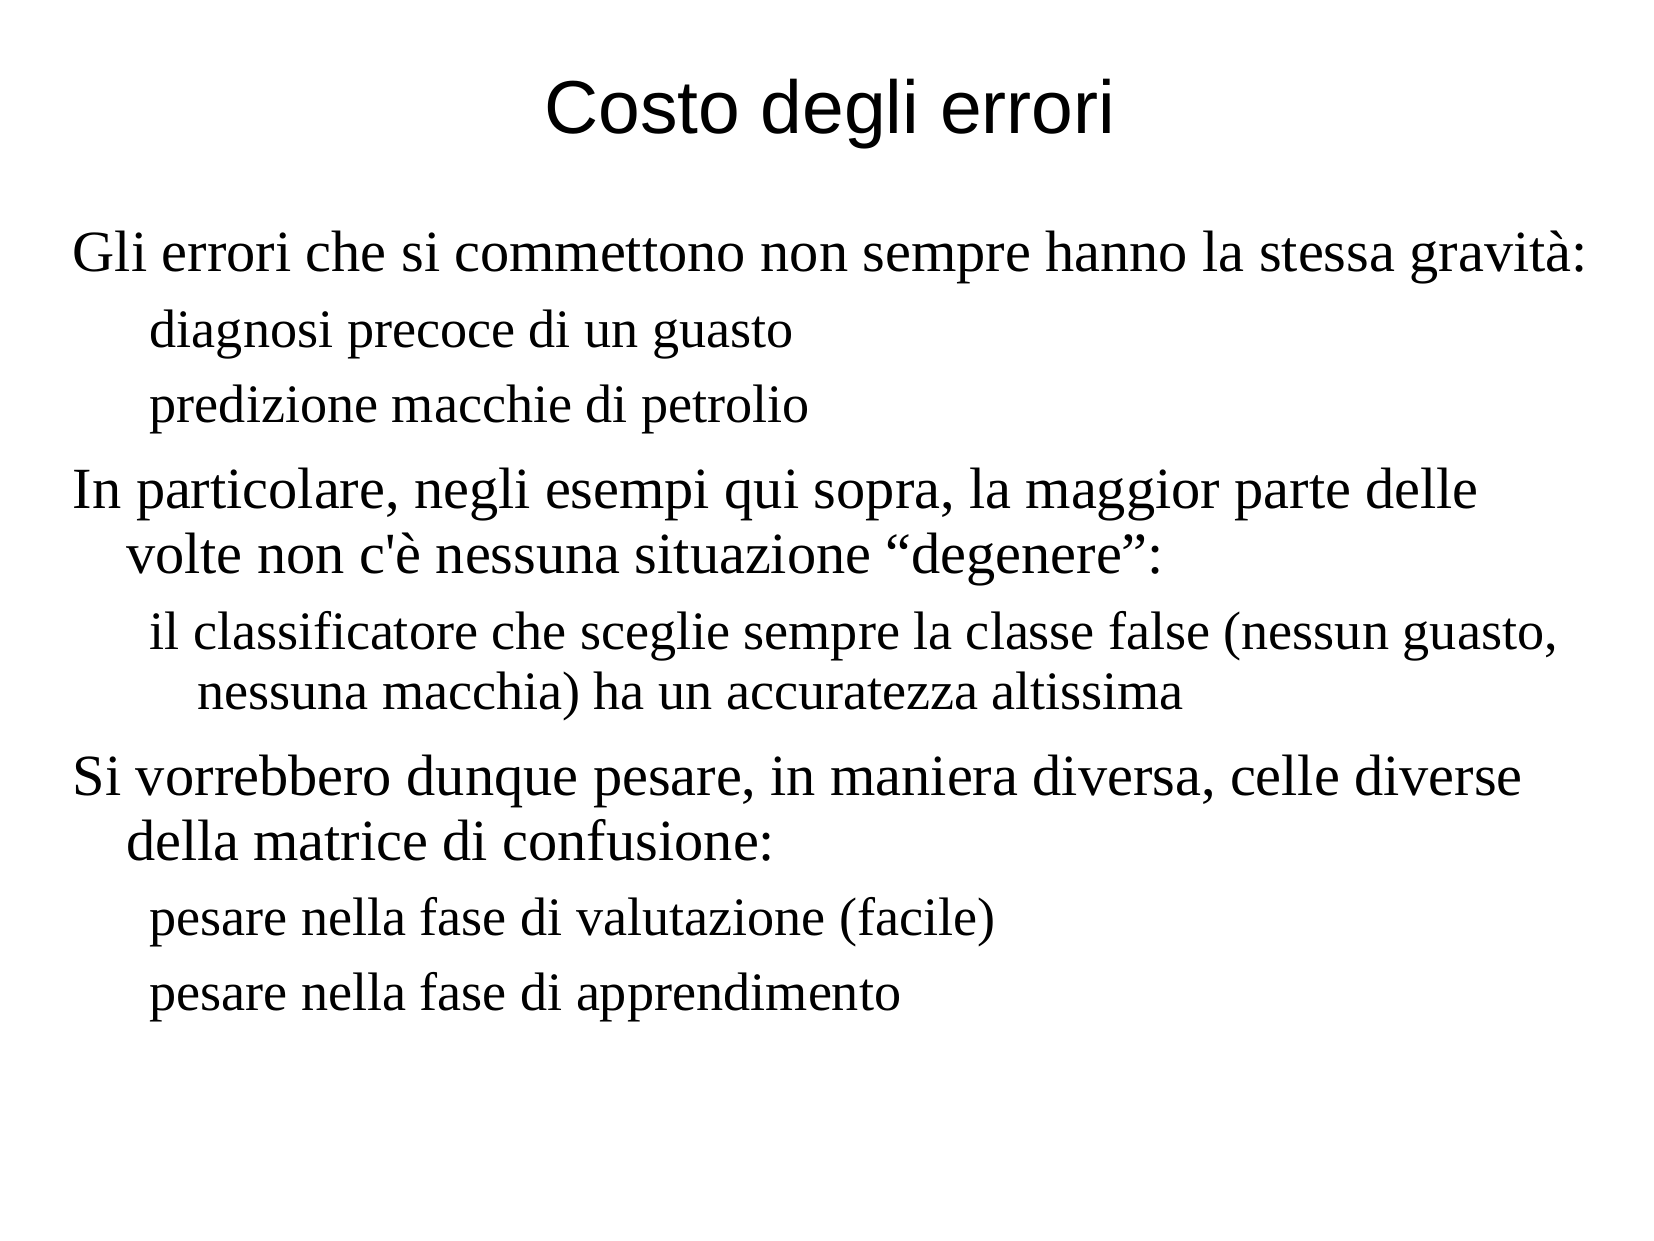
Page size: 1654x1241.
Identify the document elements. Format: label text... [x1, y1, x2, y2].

title Costo degli errori [52, 42, 1608, 173]
list Gli errori che si commettono non sempre hanno la stessa gravità: diagnosi precoce di un guasto predizione macchie di petrolio In particolare, negli esempi qui sopra, la maggior parte delle volte non c'è nessuna situazione “degenere”: il classificatore che sceglie sempre la classe false (nessun guasto, nessuna macchia) ha un accuratezza altissima Si vorrebbero dunque pesare, in maniera diversa, celle diverse della matrice di confusione: pesare nella fase di valutazione (facile) pesare nella fase di apprendimento [55, 219, 1605, 1179]
